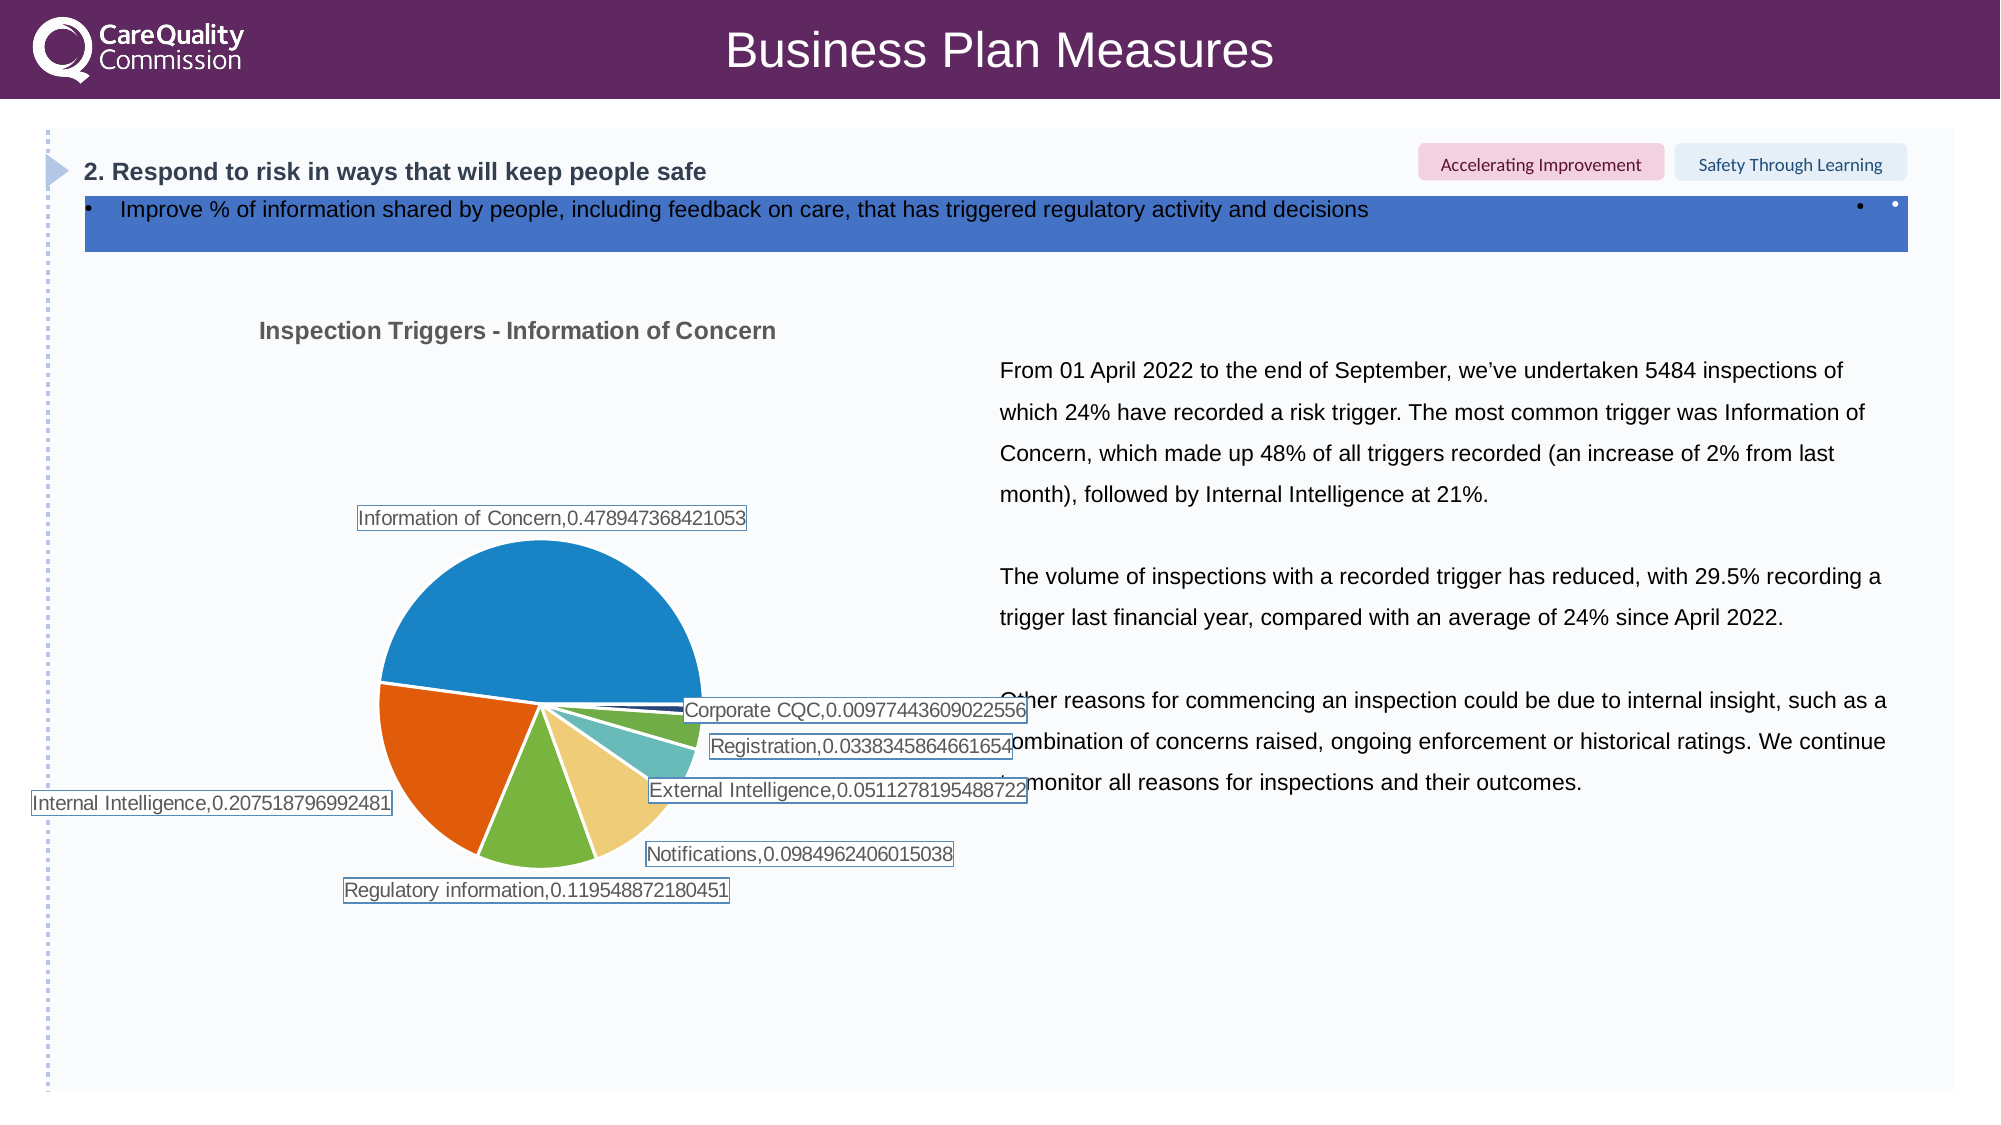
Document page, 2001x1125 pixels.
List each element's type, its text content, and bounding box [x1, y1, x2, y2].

table_header Improve % of information shared by people, including feedback on care, that has triggered regulatory activity and decisions [85, 196, 1848, 252]
text_box 2. Respond to risk in ways that will keep people safe [69, 147, 984, 194]
text_box Safety Through Learning [1674, 143, 1908, 181]
chart [9, 286, 1043, 1057]
text_box Business Plan Measures [641, 9, 1358, 86]
picture [32, 16, 245, 84]
text_box [45, 128, 1955, 1091]
text_box [0, 0, 2000, 99]
table_header  [1848, 196, 1908, 252]
text_box Accelerating Improvement [1418, 143, 1665, 181]
text_box From 01 April 2022 to the end of September, we’ve undertaken 5484 inspections of which 24% have recorded a risk trigger. The most common trigger was Information of Concern, which made up 48% of all triggers recorded (an increase of 2% from last month), followed by Internal Intelligence at 21%. The volume of inspections with a recorded trigger has reduced, with 29.5% recording a trigger last financial year, compared with an average of 24% since April 2022. Other reasons for commencing an inspection could be due to internal insight, such as a combination of concerns raised, ongoing enforcement or historical ratings. We continue to monitor all reasons for inspections and their outcomes. [1043, 334, 1915, 887]
